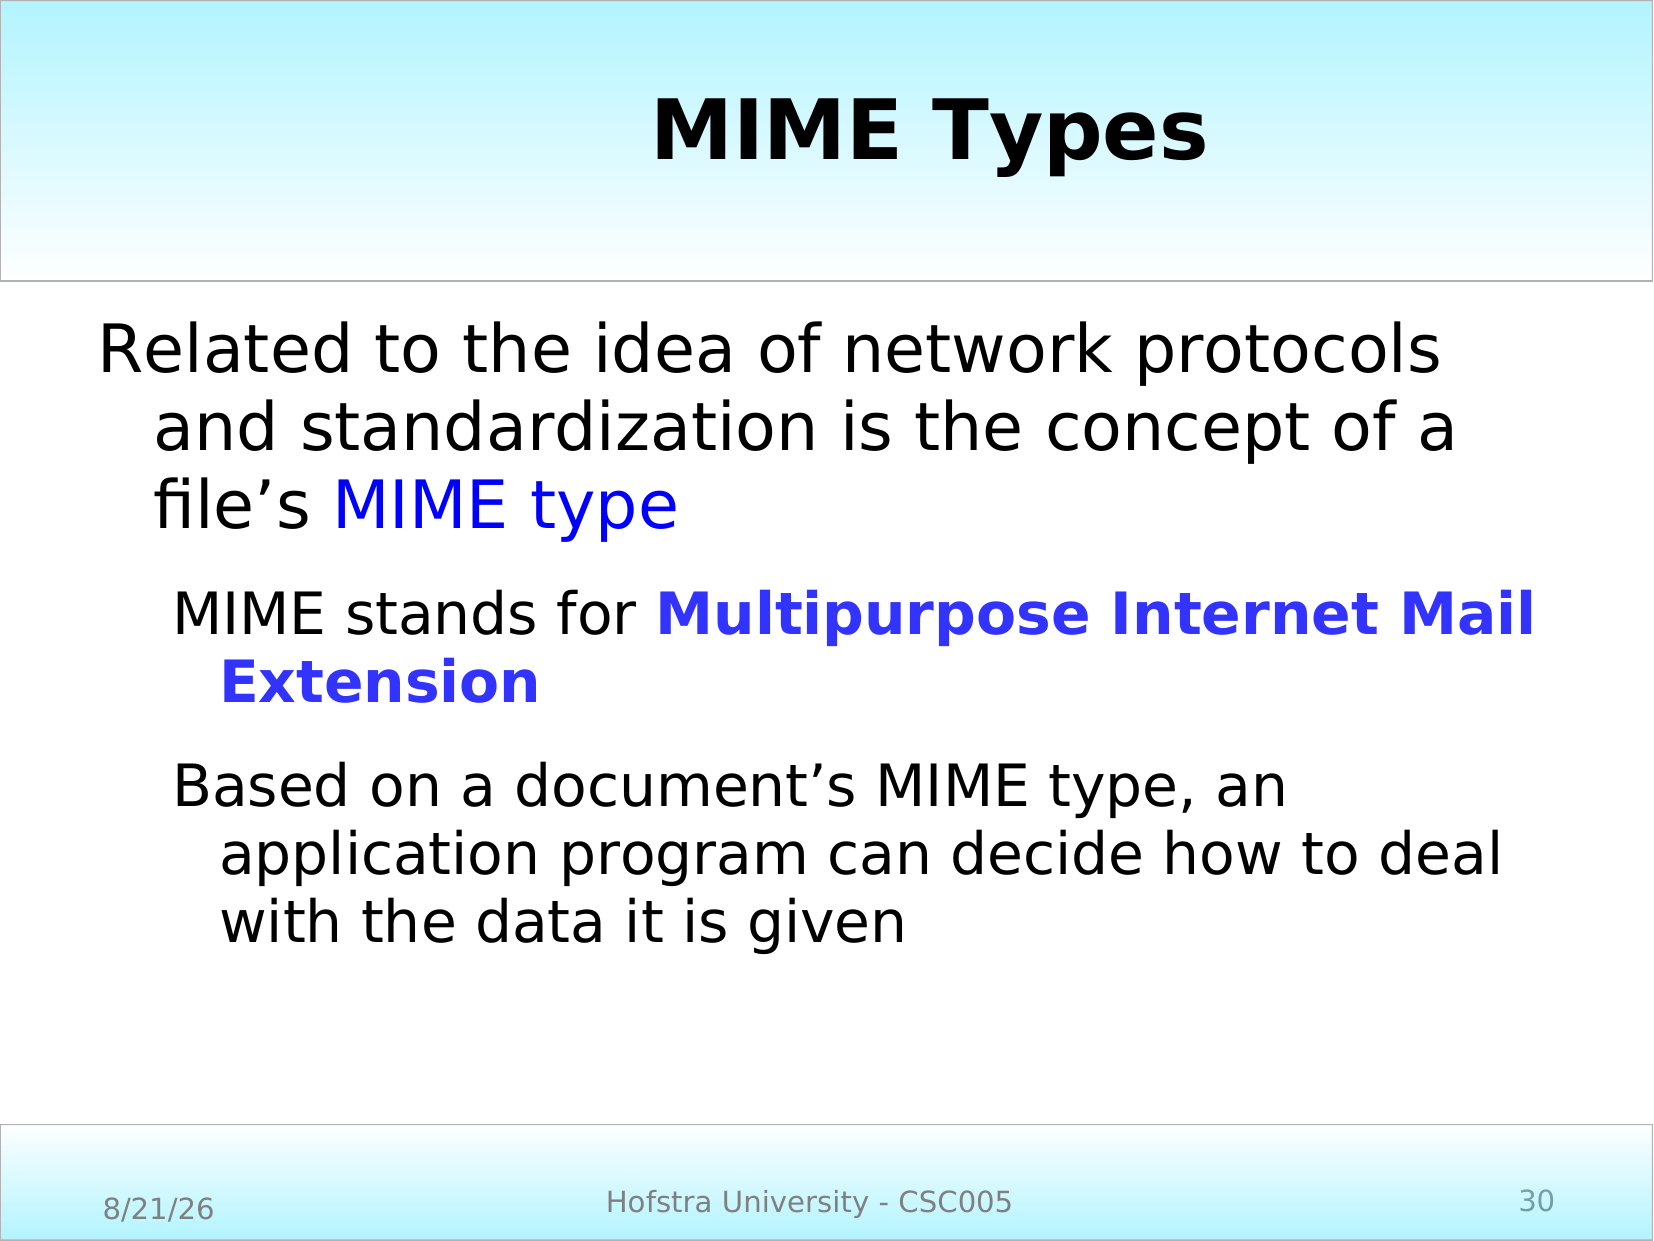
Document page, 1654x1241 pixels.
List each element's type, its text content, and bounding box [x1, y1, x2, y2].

title MIME Types [247, 27, 1612, 235]
list Related to the idea of network protocols and standardization is the concept of a file’s MIME type MIME stands for Multipurpose Internet Mail Extension Based on a document’s MIME type, an application program can decide how to deal with the data it is given [82, 303, 1571, 1131]
